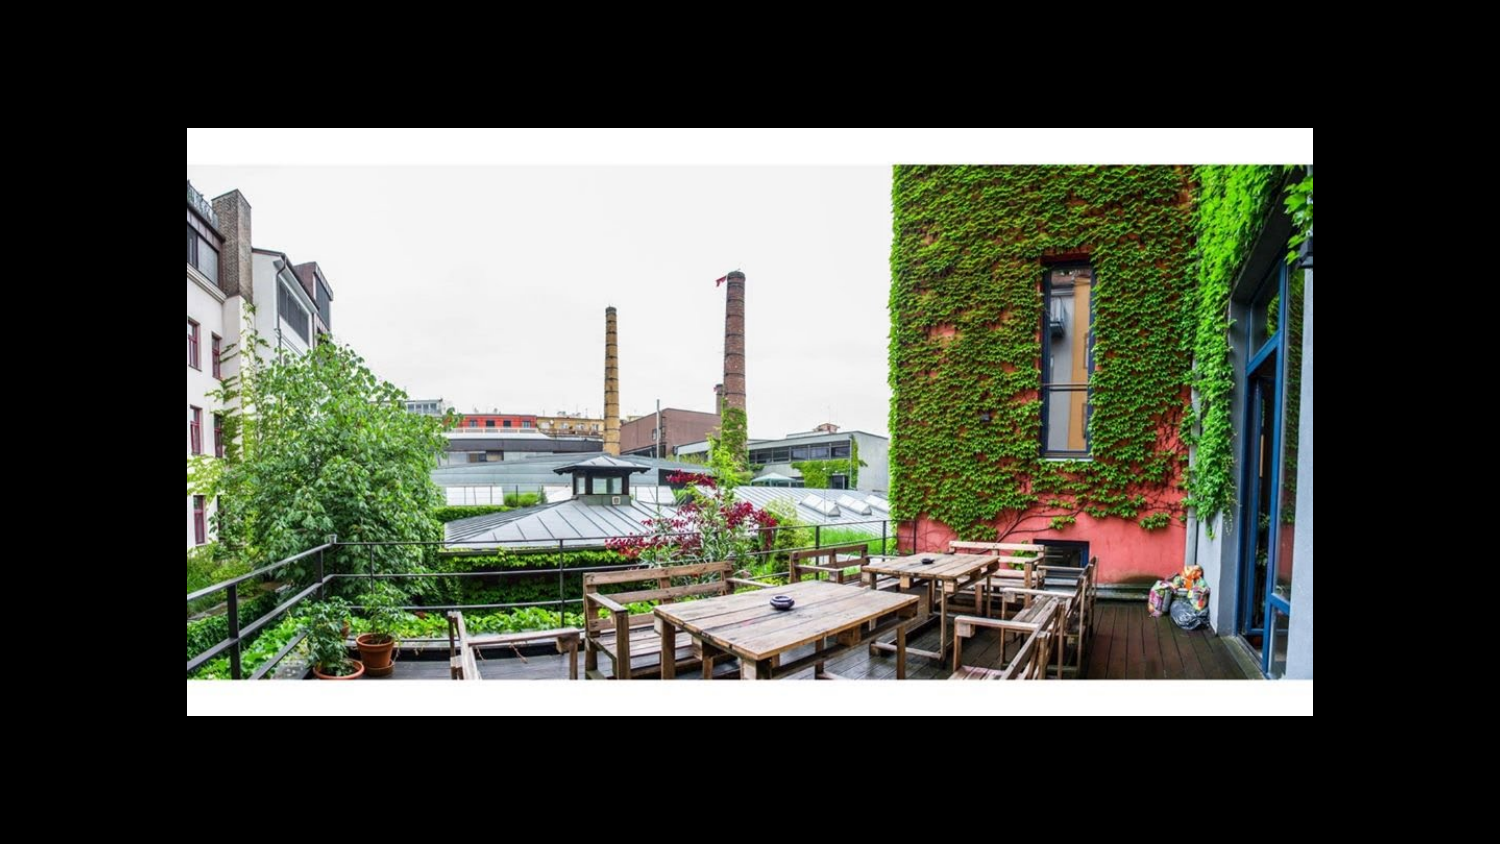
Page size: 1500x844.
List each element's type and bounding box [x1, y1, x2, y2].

picture [187, 128, 1313, 716]
